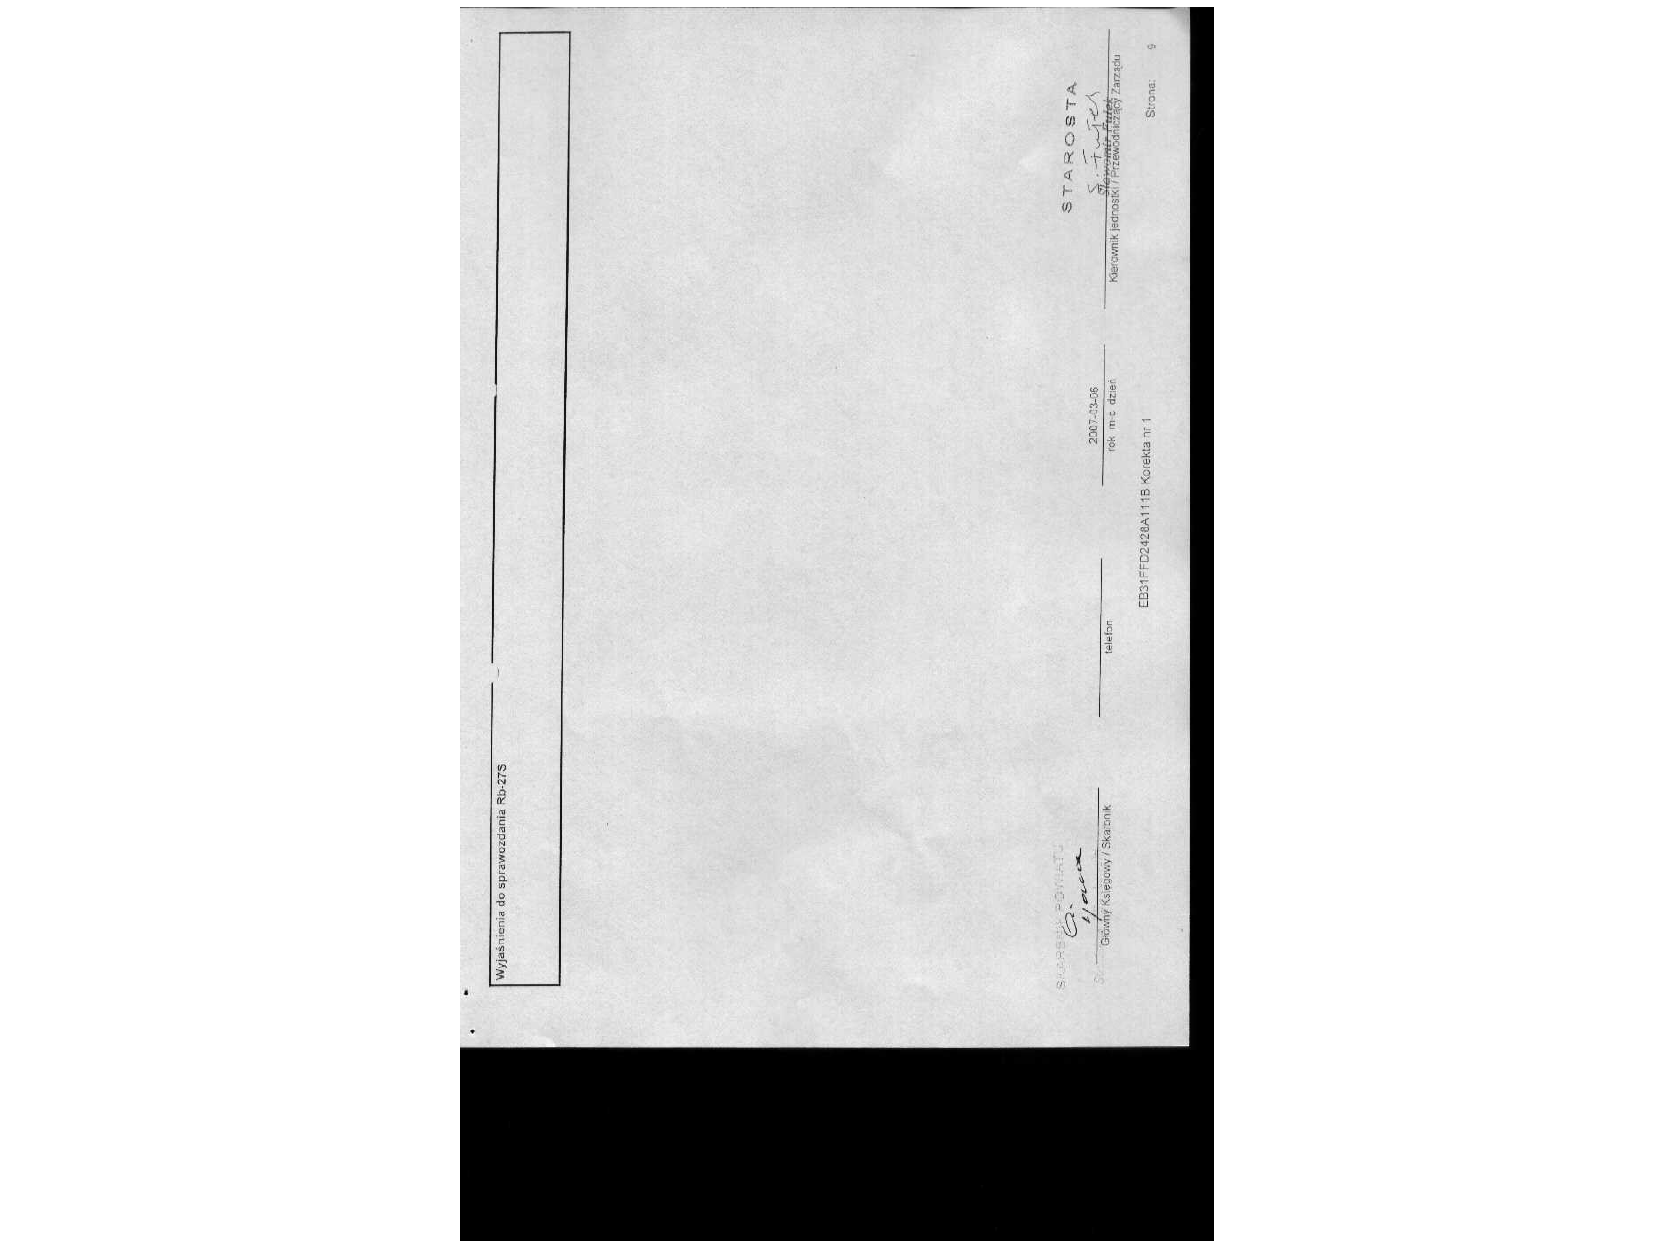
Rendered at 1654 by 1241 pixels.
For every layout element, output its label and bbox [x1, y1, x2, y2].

picture [460, 7, 1214, 1241]
